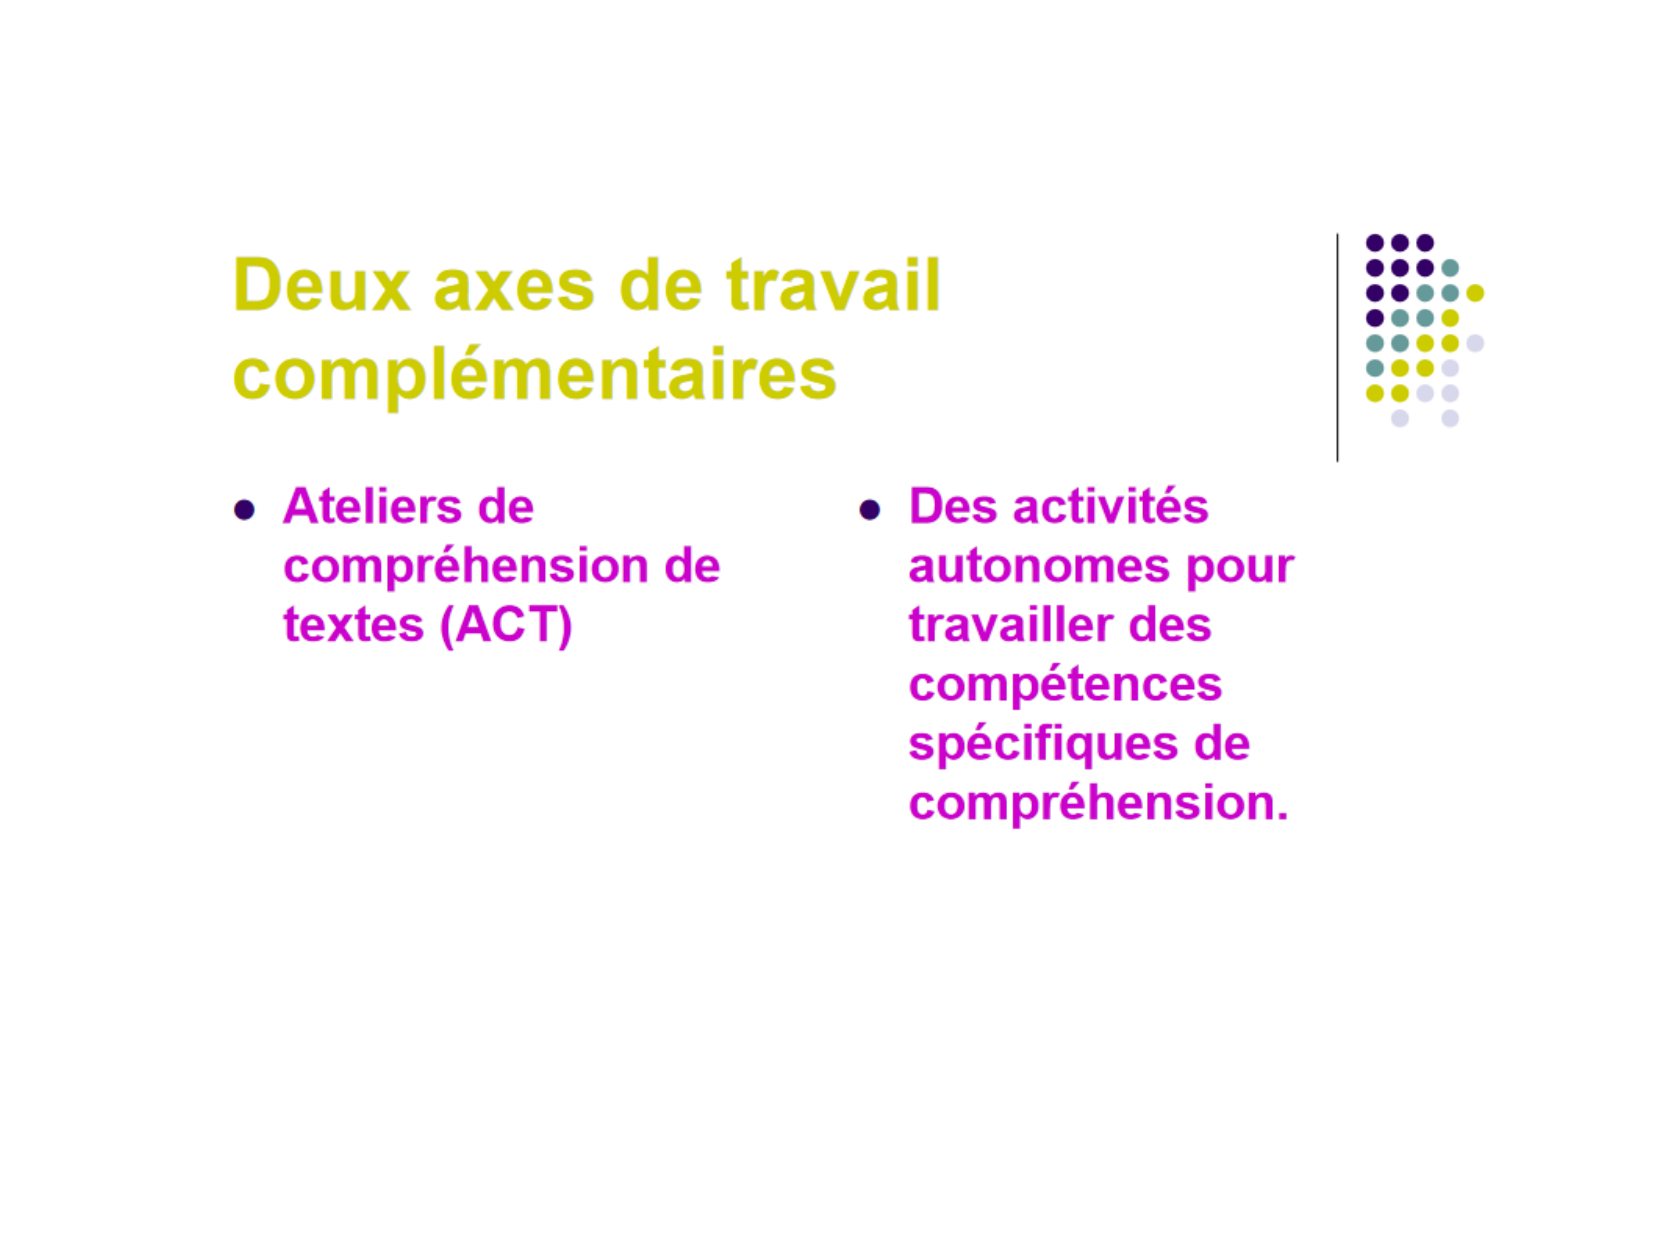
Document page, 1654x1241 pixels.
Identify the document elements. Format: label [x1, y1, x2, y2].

picture [125, 189, 1548, 934]
